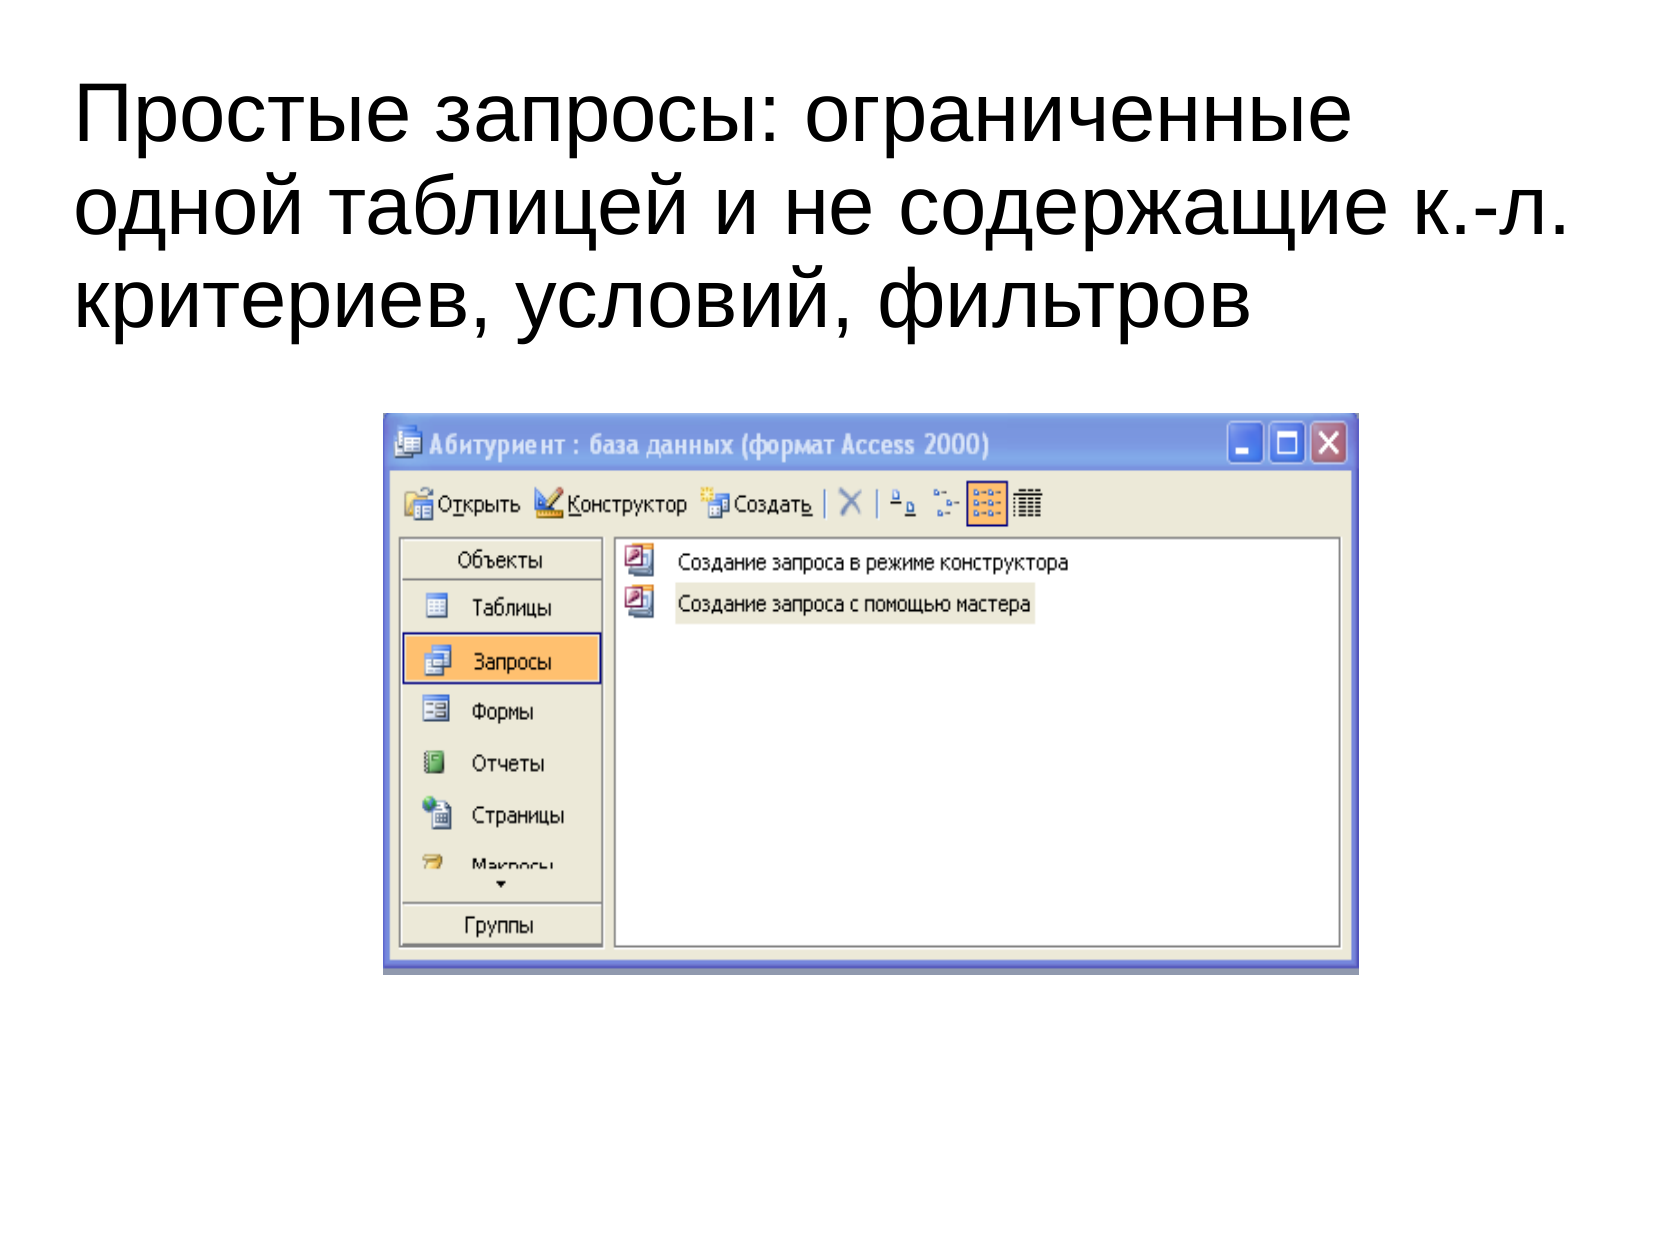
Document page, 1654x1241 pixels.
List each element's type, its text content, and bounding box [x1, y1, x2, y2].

picture [383, 413, 1359, 975]
text_box Простые запросы: ограниченные одной таблицей и не содержащие к.-л. критериев, условий, фильтров [59, 59, 1595, 353]
